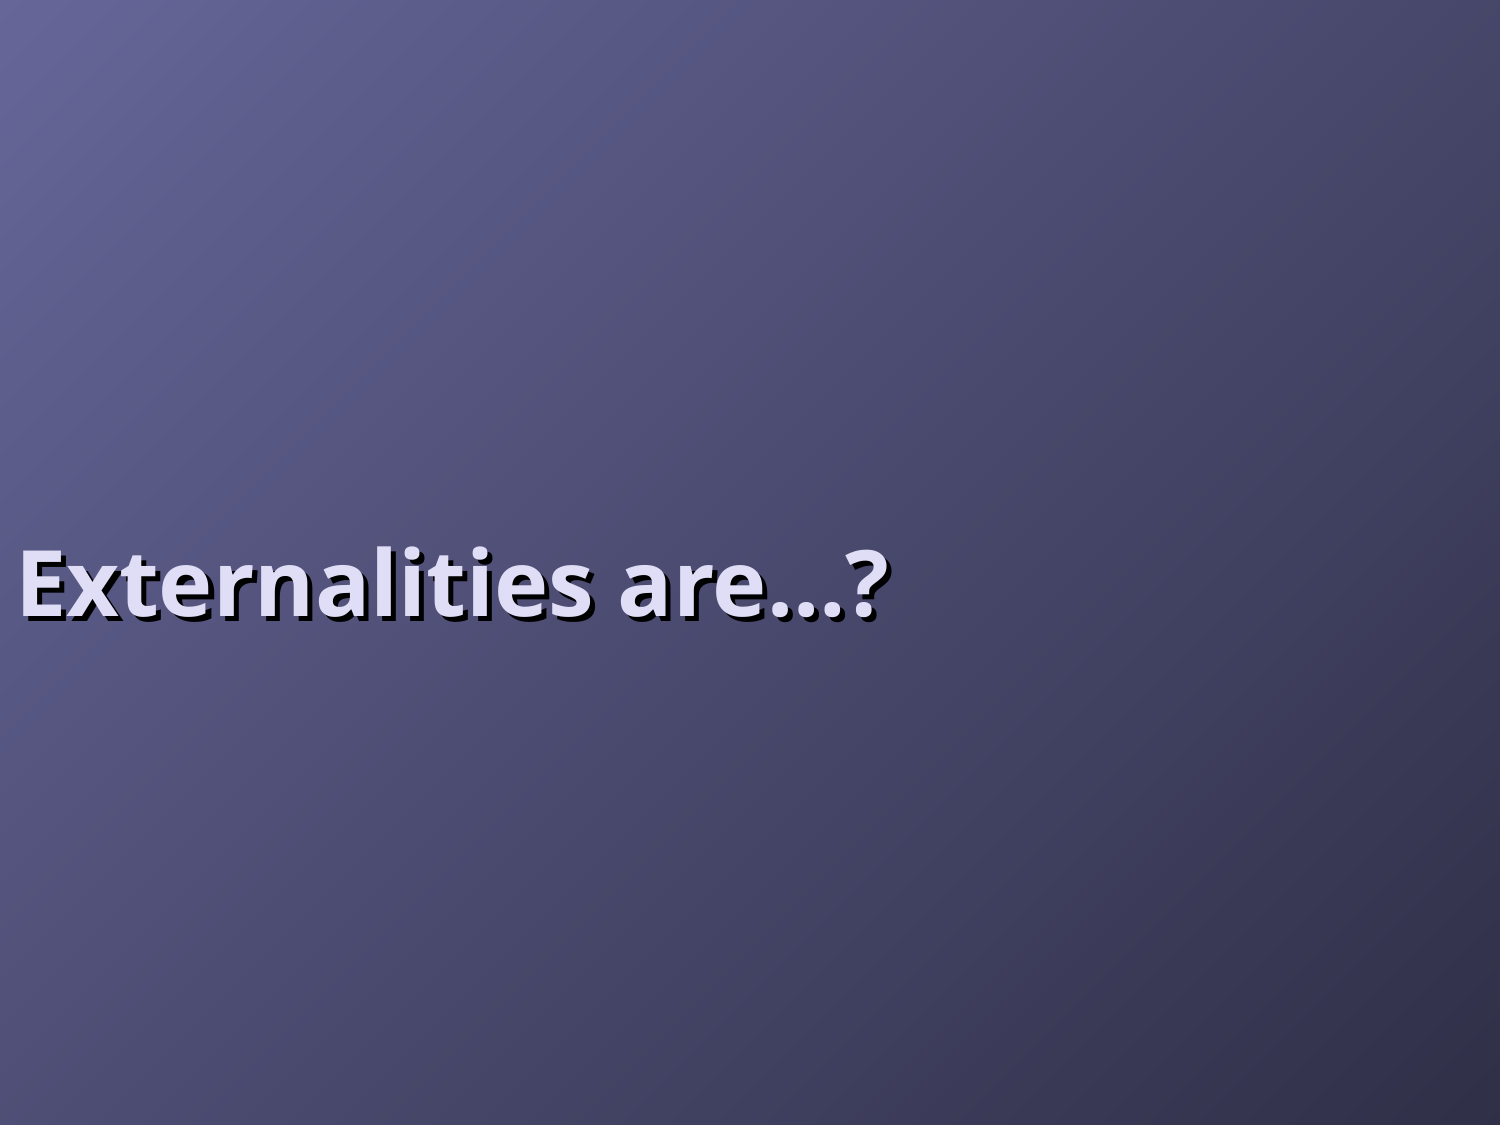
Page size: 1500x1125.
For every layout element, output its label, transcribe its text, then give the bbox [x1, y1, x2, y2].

title Externalities are…? [0, 487, 1500, 676]
